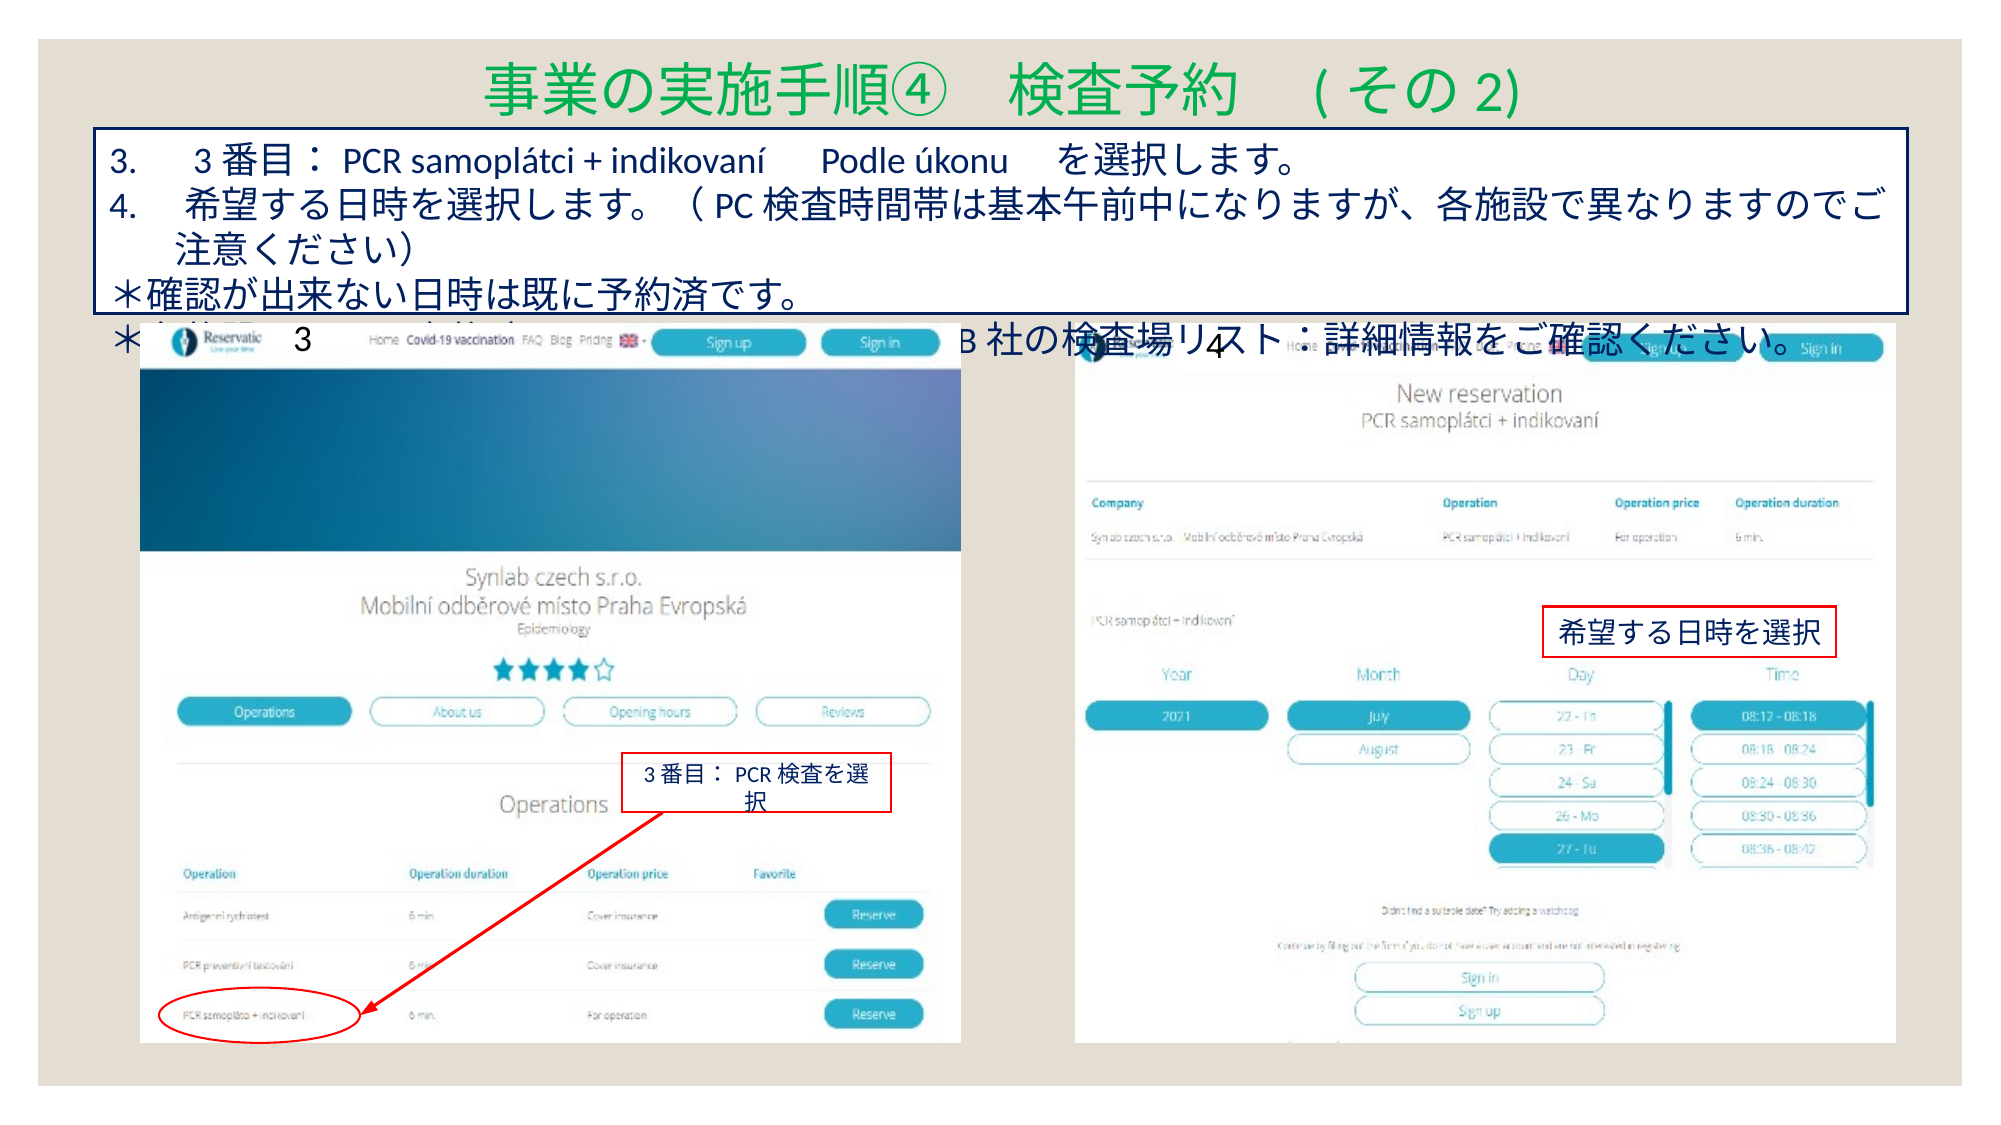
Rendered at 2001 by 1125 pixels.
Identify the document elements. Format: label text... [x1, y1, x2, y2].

picture [278, 375, 289, 381]
picture [1388, 327, 1393, 338]
picture [1458, 339, 1463, 354]
text_box 3 [278, 306, 328, 368]
text_box 4 [1190, 313, 1241, 374]
picture [1381, 327, 1386, 338]
picture [161, 989, 358, 1041]
picture [1381, 340, 1386, 351]
picture [1555, 327, 1569, 337]
picture [1345, 323, 1353, 329]
picture [1081, 324, 1091, 330]
picture [1075, 331, 1084, 353]
picture [1075, 323, 1083, 330]
picture [1075, 323, 1896, 1043]
text_box 3番目：PCR検査を選択 [622, 753, 891, 812]
picture [1388, 340, 1393, 351]
title 事業の実施手順④ 検査予約 (その2) [177, 44, 1828, 141]
picture [140, 323, 961, 1043]
picture [1555, 337, 1560, 349]
picture [1461, 338, 1468, 346]
text_box 希望する日時を選択 [1543, 606, 1820, 657]
text_box 3. 3番目：PCR samoplátci + indikovaní Podle úkonu を選択します。 4. 希望する日時を選択します。（PC検査時間帯は基本午前中になりますが、各施設で異なりますのでご注意ください） ＊確認が出来ない日時は既に予約済です。 ＊各施設でのPCR実施時間はスライド15： SYNLAB社の検査場リスト：詳細情報をご確認ください。 [94, 129, 1907, 314]
